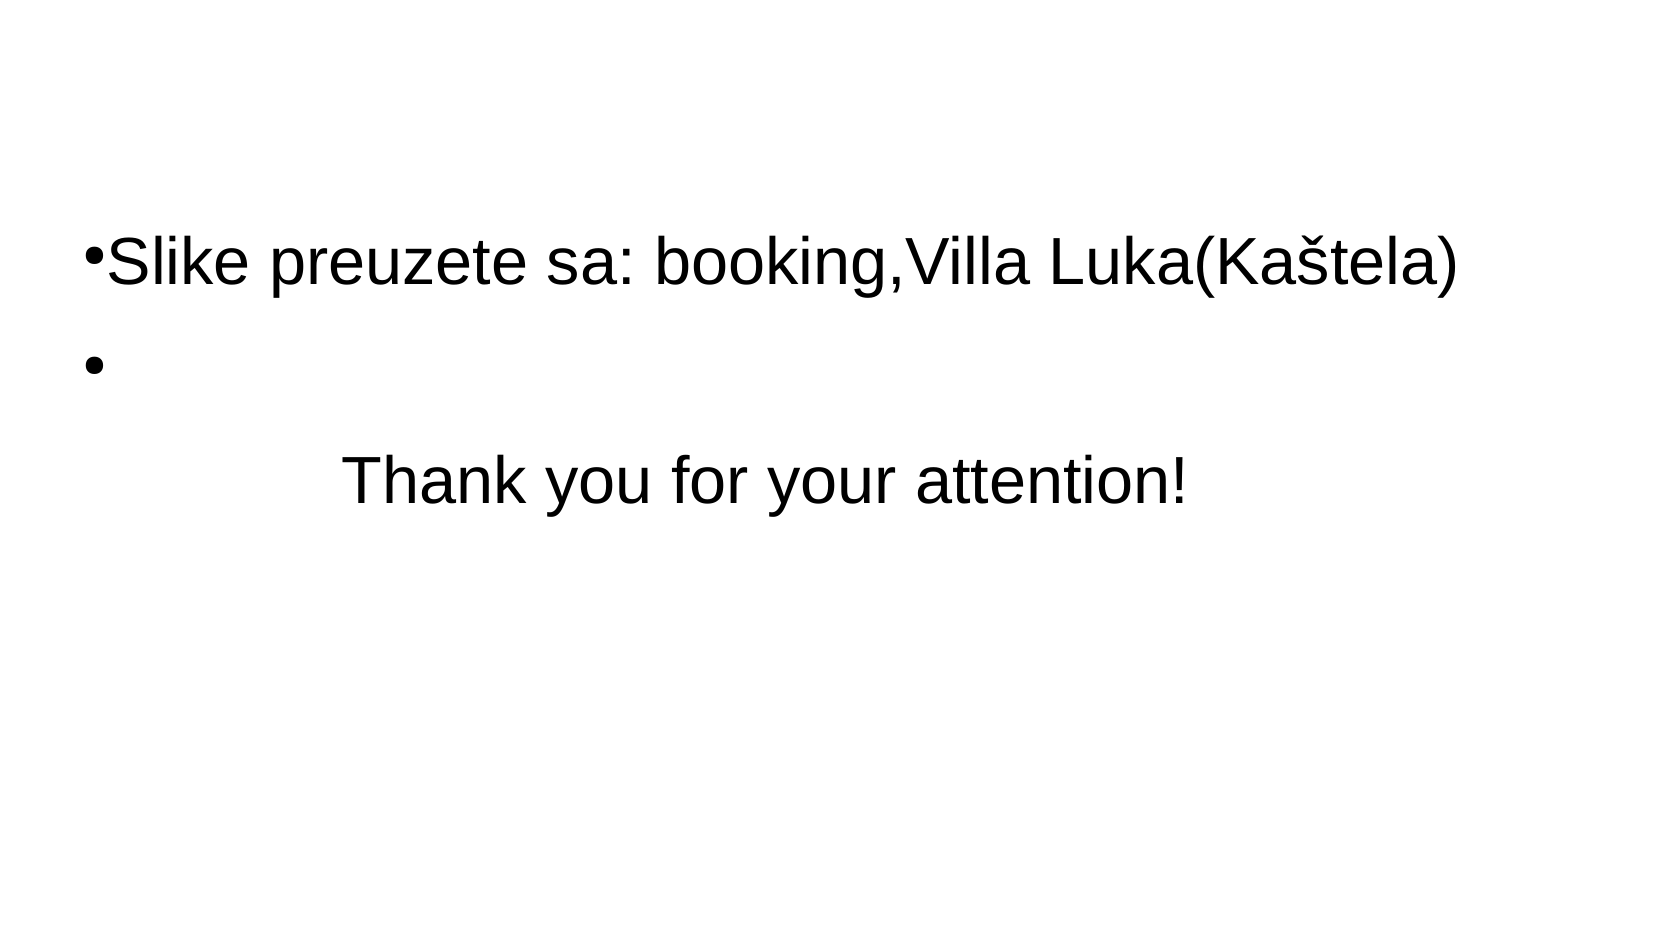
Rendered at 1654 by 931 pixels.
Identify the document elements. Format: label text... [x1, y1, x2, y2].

list Slike preuzete sa: booking,Villa Luka(Kaštela) Thank you for your attention! [82, 217, 1571, 758]
